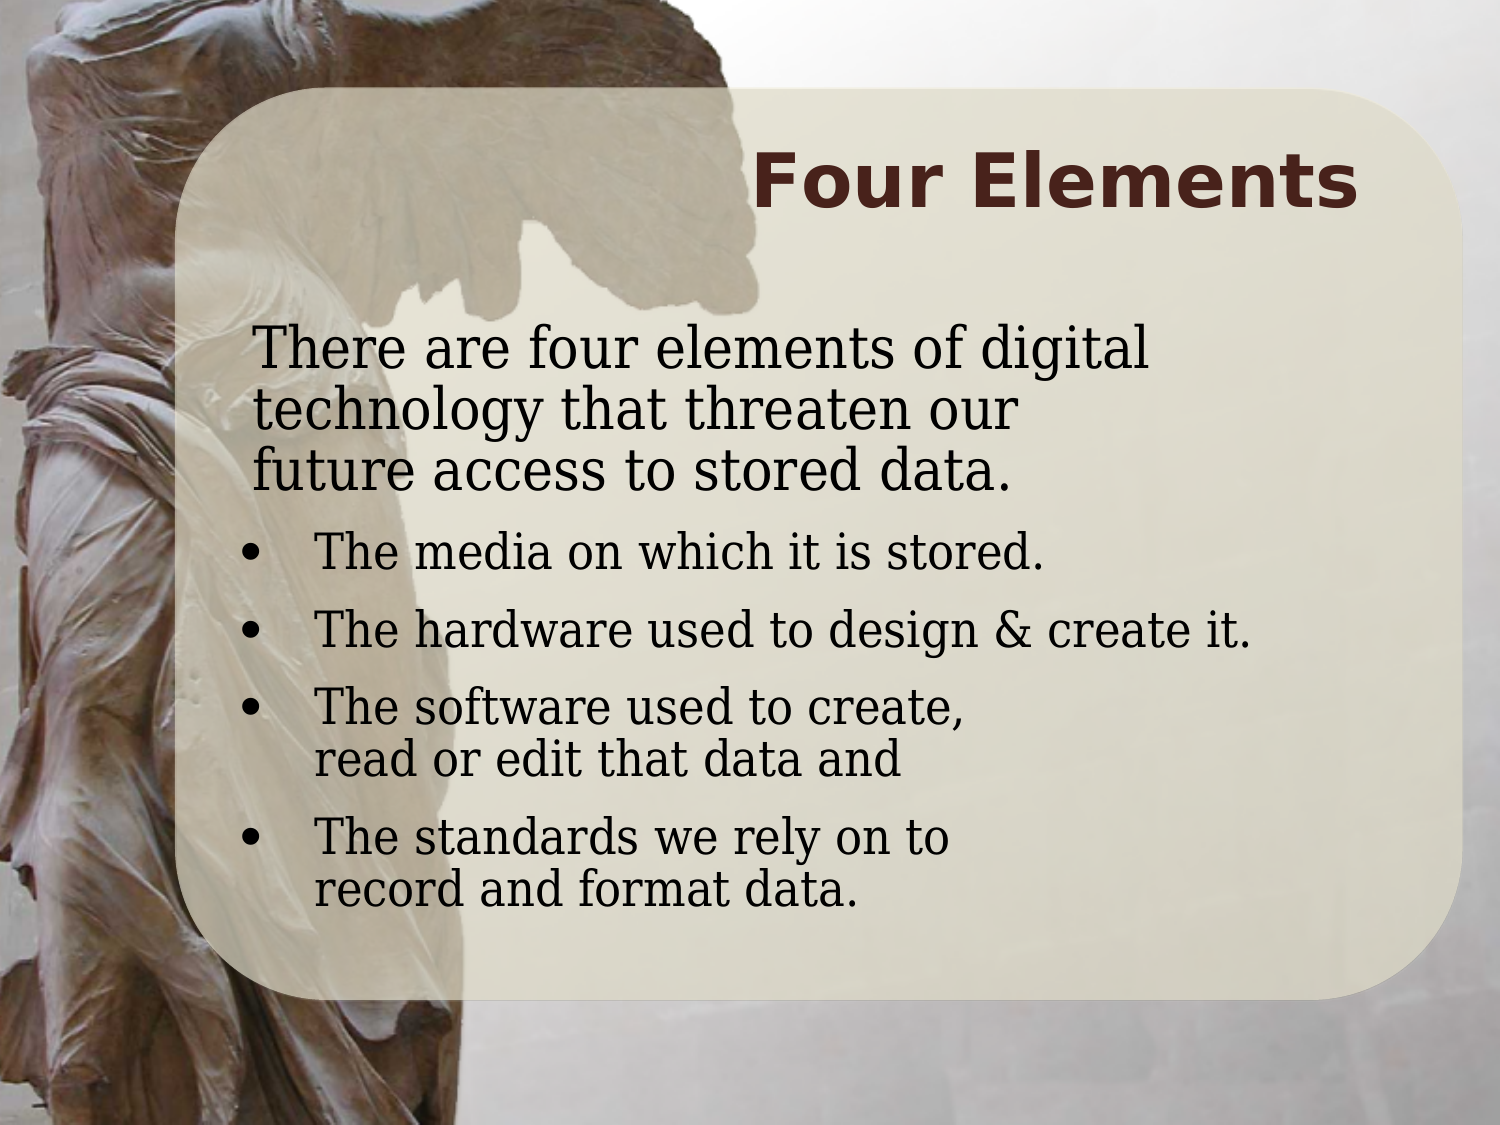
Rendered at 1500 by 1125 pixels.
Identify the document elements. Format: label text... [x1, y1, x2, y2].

title Four Elements [200, 87, 1375, 276]
picture [0, 0, 1500, 1125]
list There are four elements of digital technology that threaten our future access to stored data. The media on which it is stored. The hardware used to design & create it. The software used to create, read or edit that data and The standards we rely on to record and format data. [149, 312, 1375, 1009]
